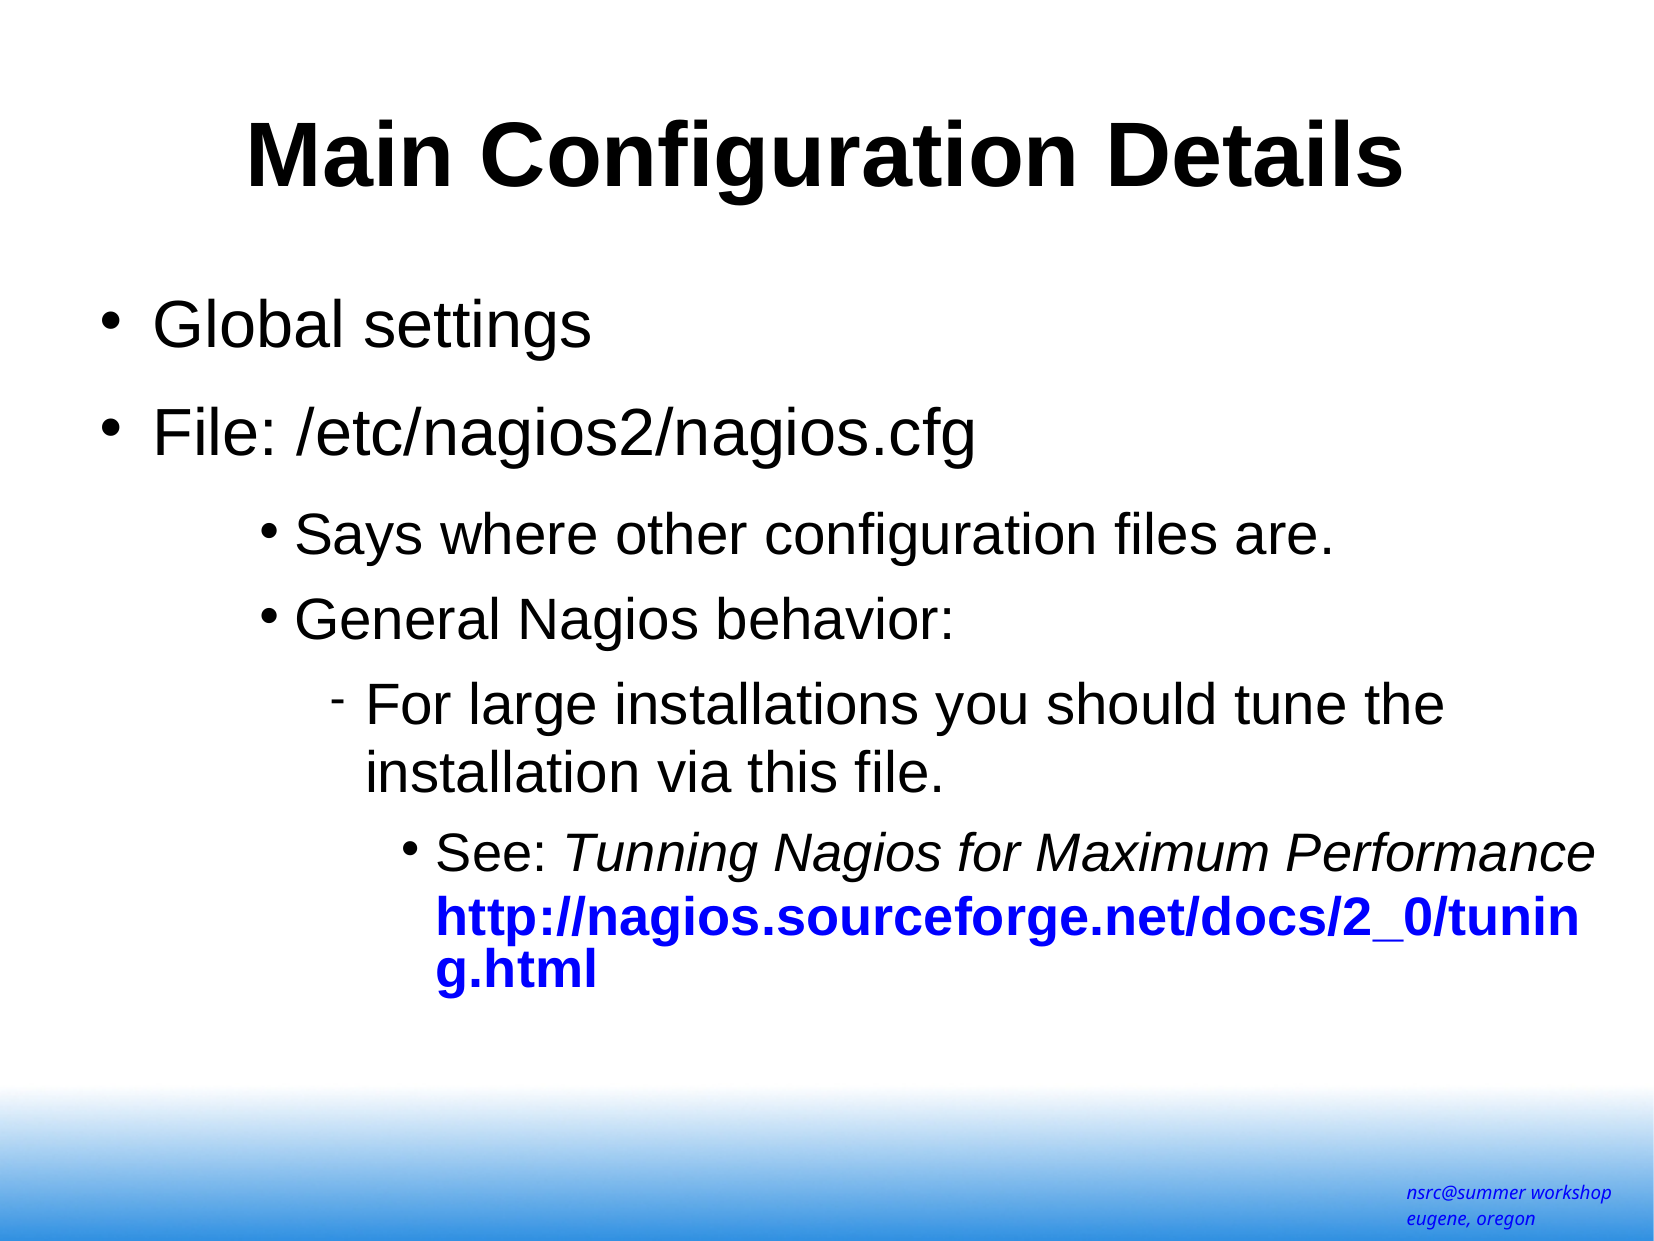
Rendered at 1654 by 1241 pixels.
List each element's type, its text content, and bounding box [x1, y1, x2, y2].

title Main Configuration Details [82, 49, 1571, 257]
list Global settings File: /etc/nagios2/nagios.cfg Says where other configuration files are. General Nagios behavior: For large installations you should tune the installation via this file. See: Tunning Nagios for Maximum Performance http://nagios.sourceforge.net/docs/2_0/tuning.html [82, 284, 1613, 1134]
picture [0, 1083, 1654, 1241]
